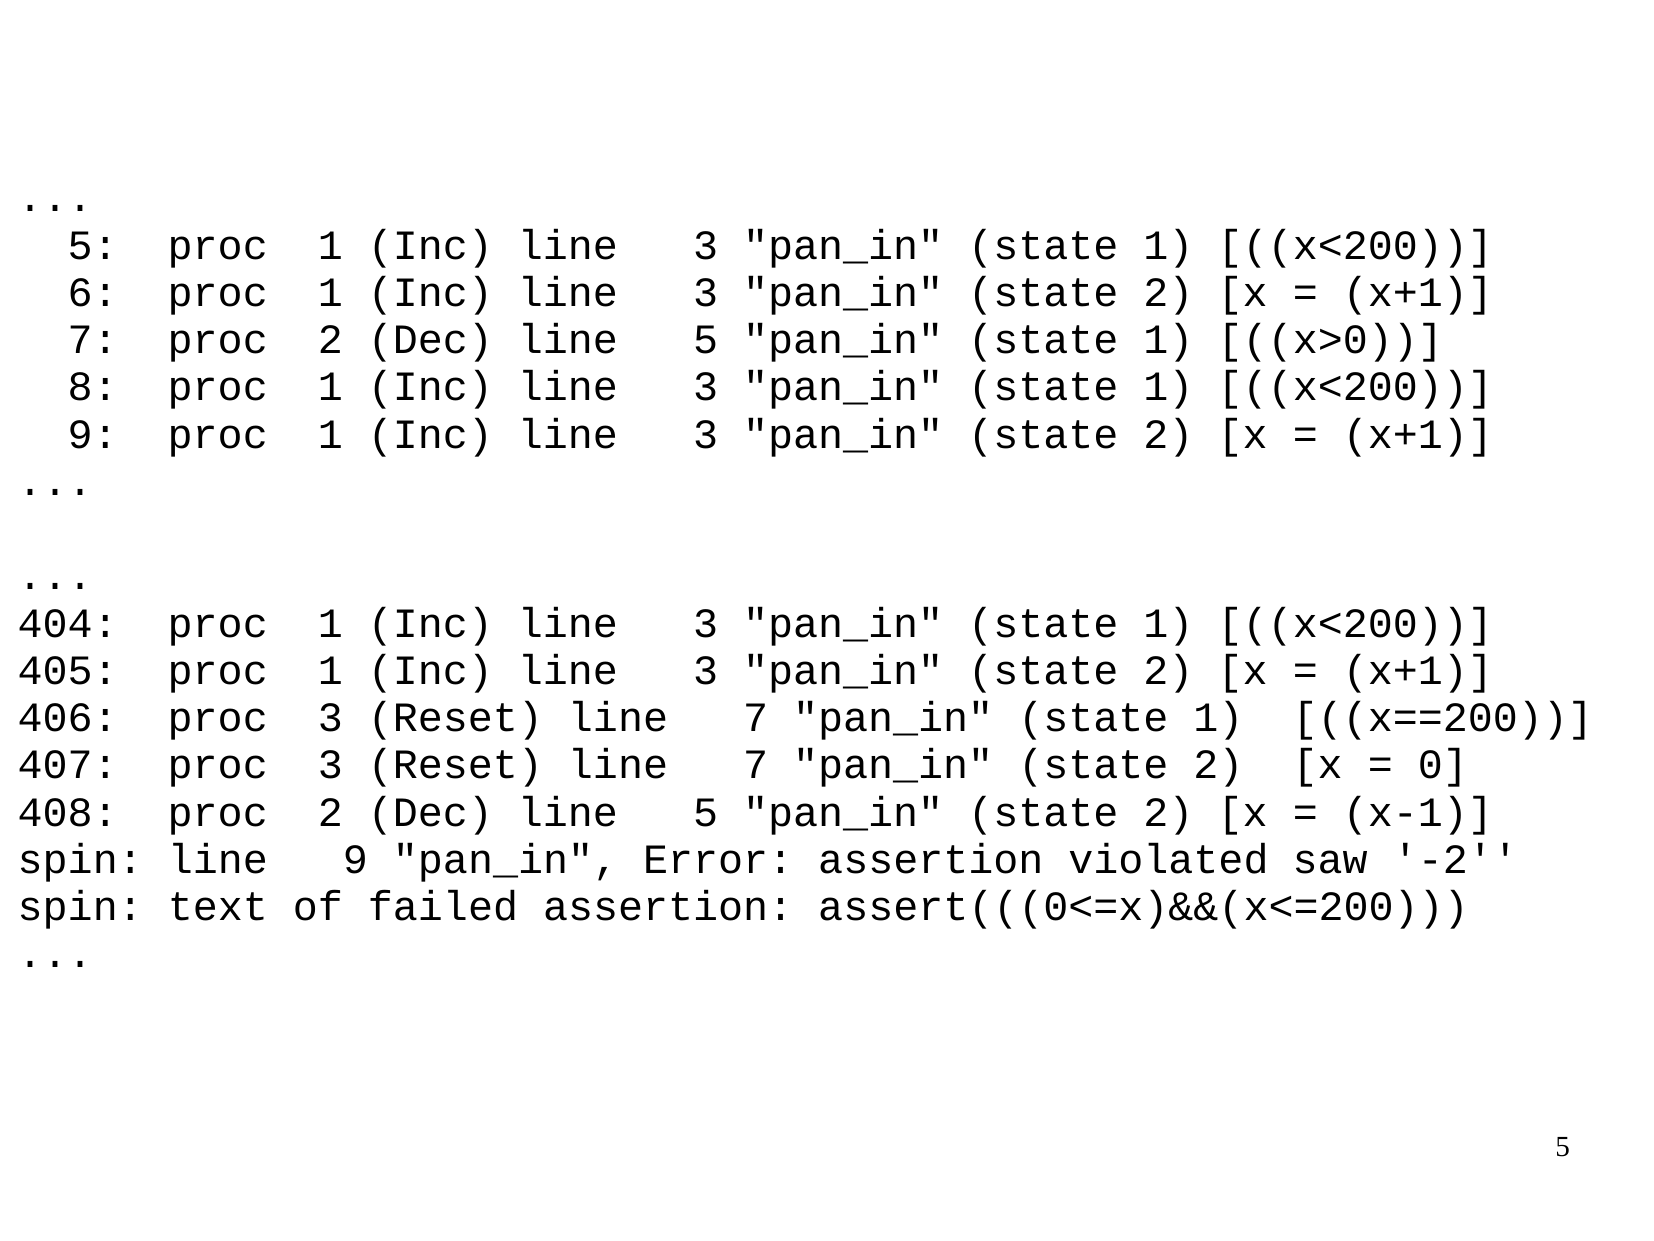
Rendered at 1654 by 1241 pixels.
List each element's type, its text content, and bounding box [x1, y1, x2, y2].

subtitle ... 5: proc 1 (Inc) line 3 "pan_in" (state 1) [((x<200))] 6: proc 1 (Inc) line 3 "pan_in" (state 2) [x = (x+1)] 7: proc 2 (Dec) line 5 "pan_in" (state 1) [((x>0))] 8: proc 1 (Inc) line 3 "pan_in" (state 1) [((x<200))] 9: proc 1 (Inc) line 3 "pan_in" (state 2) [x = (x+1)] ... ... 404: proc 1 (Inc) line 3 "pan_in" (state 1) [((x<200))] 405: proc 1 (Inc) line 3 "pan_in" (state 2) [x = (x+1)] 406: proc 3 (Reset) line 7 "pan_in" (state 1) [((x==200))] 407: proc 3 (Reset) line 7 "pan_in" (state 2) [x = 0] 408: proc 2 (Dec) line 5 "pan_in" (state 2) [x = (x-1)] spin: line 9 "pan_in", Error: assertion violated saw '-2'' spin: text of failed assertion: assert(((0<=x)&&(x<=200))) ... [17, 48, 1630, 1109]
